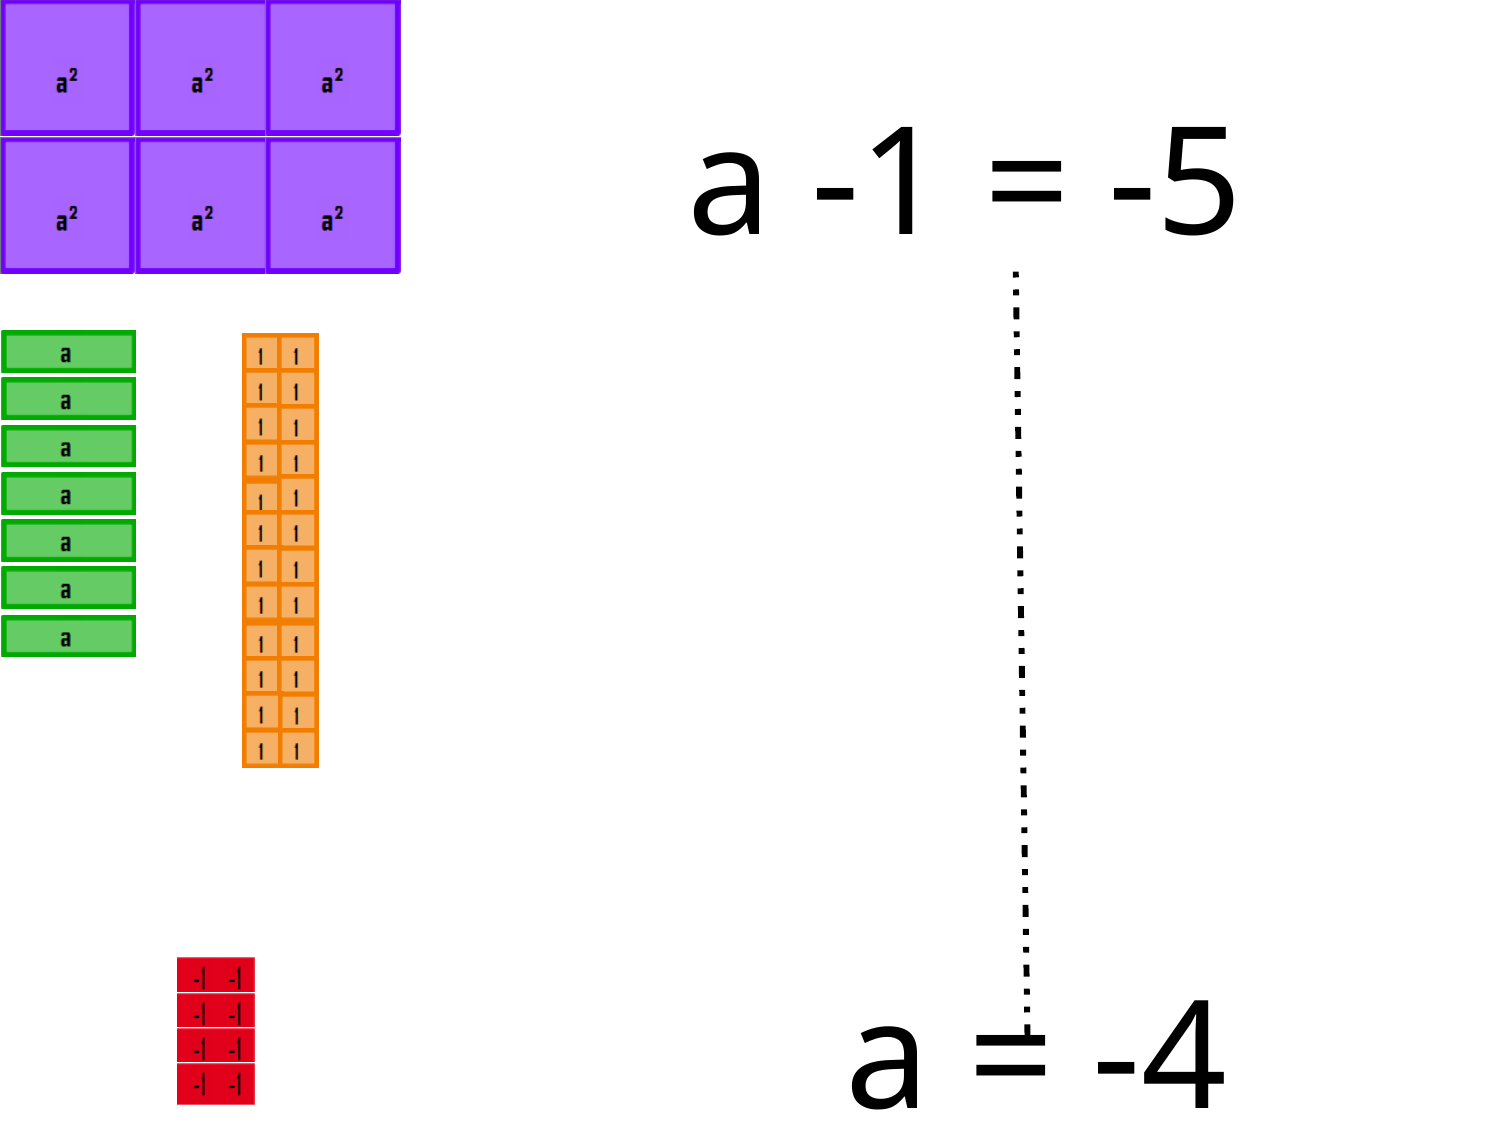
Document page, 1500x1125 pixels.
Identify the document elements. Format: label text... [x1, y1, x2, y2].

picture [0, 0, 401, 136]
picture [0, 472, 136, 515]
picture [177, 956, 255, 1106]
picture [0, 566, 136, 609]
picture [0, 330, 136, 373]
text_box a -1 = -5 [673, 76, 1258, 272]
picture [0, 519, 136, 562]
picture [0, 615, 136, 657]
picture [0, 377, 136, 420]
picture [0, 425, 136, 468]
picture [242, 333, 319, 768]
text_box a = -4 [830, 950, 1242, 1125]
picture [0, 137, 401, 274]
